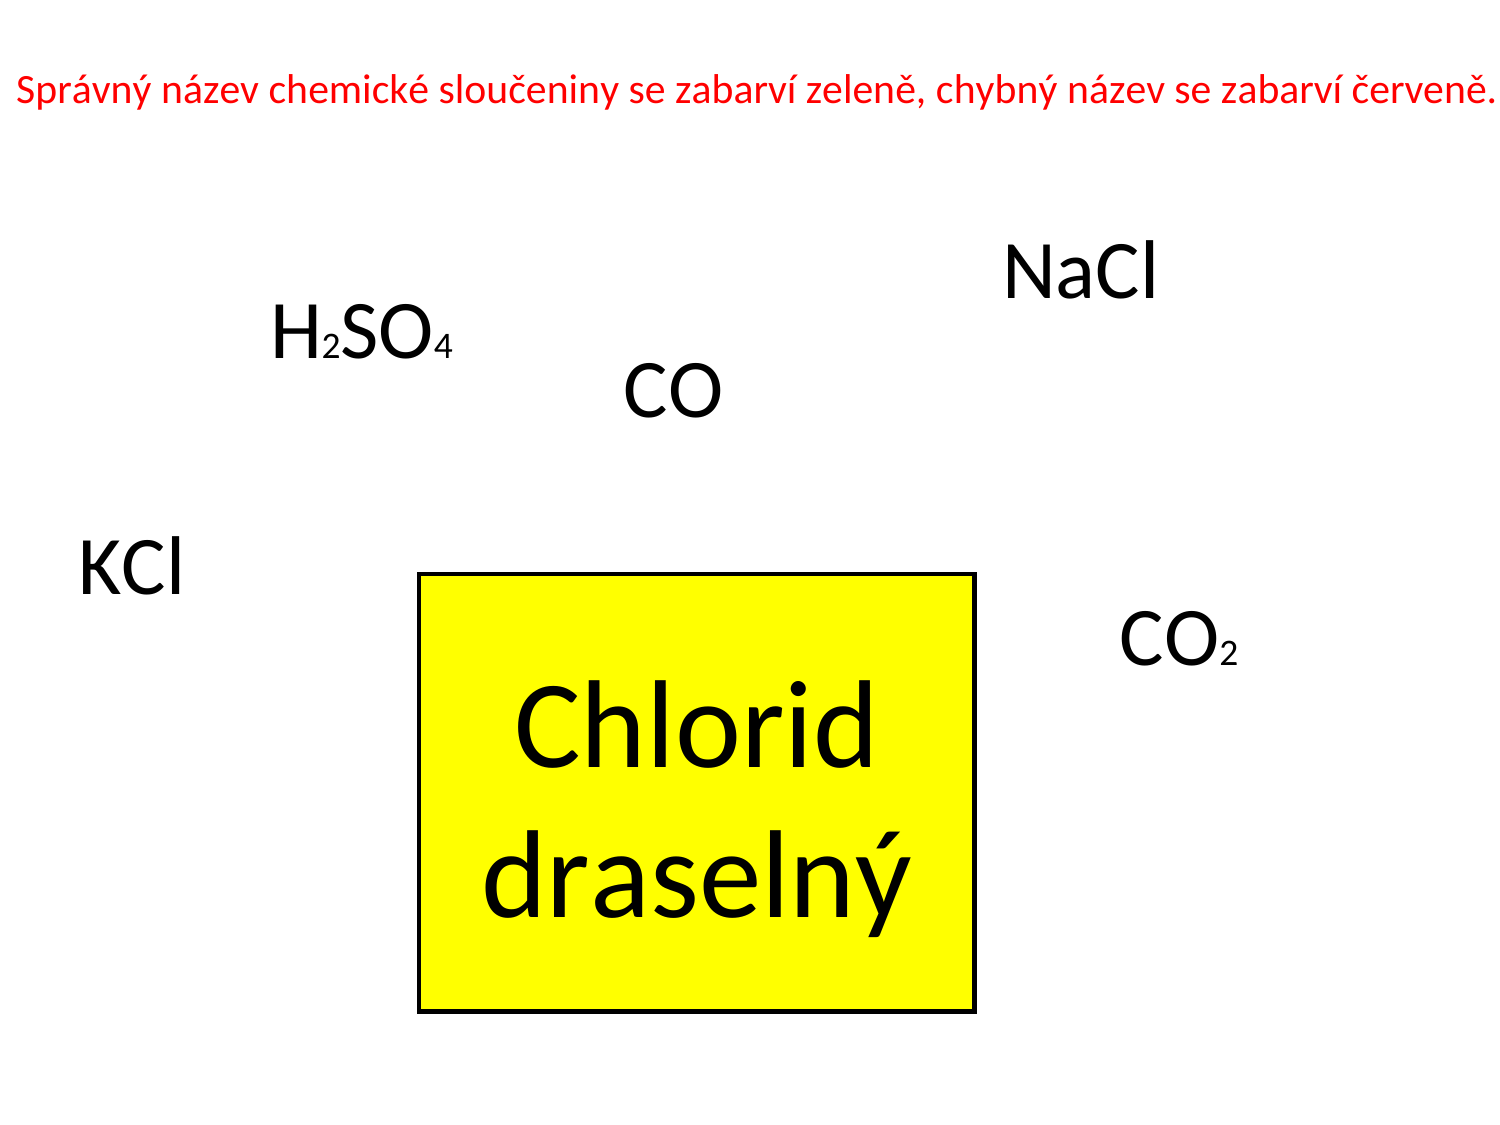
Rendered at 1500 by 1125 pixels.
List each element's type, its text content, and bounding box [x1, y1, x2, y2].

text_box Správný název chemické sloučeniny se zabarví zeleně, chybný název se zabarví červeně. [1, 54, 1500, 121]
text_box CO [608, 326, 739, 442]
text_box H2SO4 [255, 267, 468, 383]
text_box KCl [64, 503, 201, 619]
text_box NaCl [987, 208, 1175, 324]
text_box Chlorid draselný [419, 574, 975, 1012]
text_box CO2 [1105, 574, 1254, 690]
